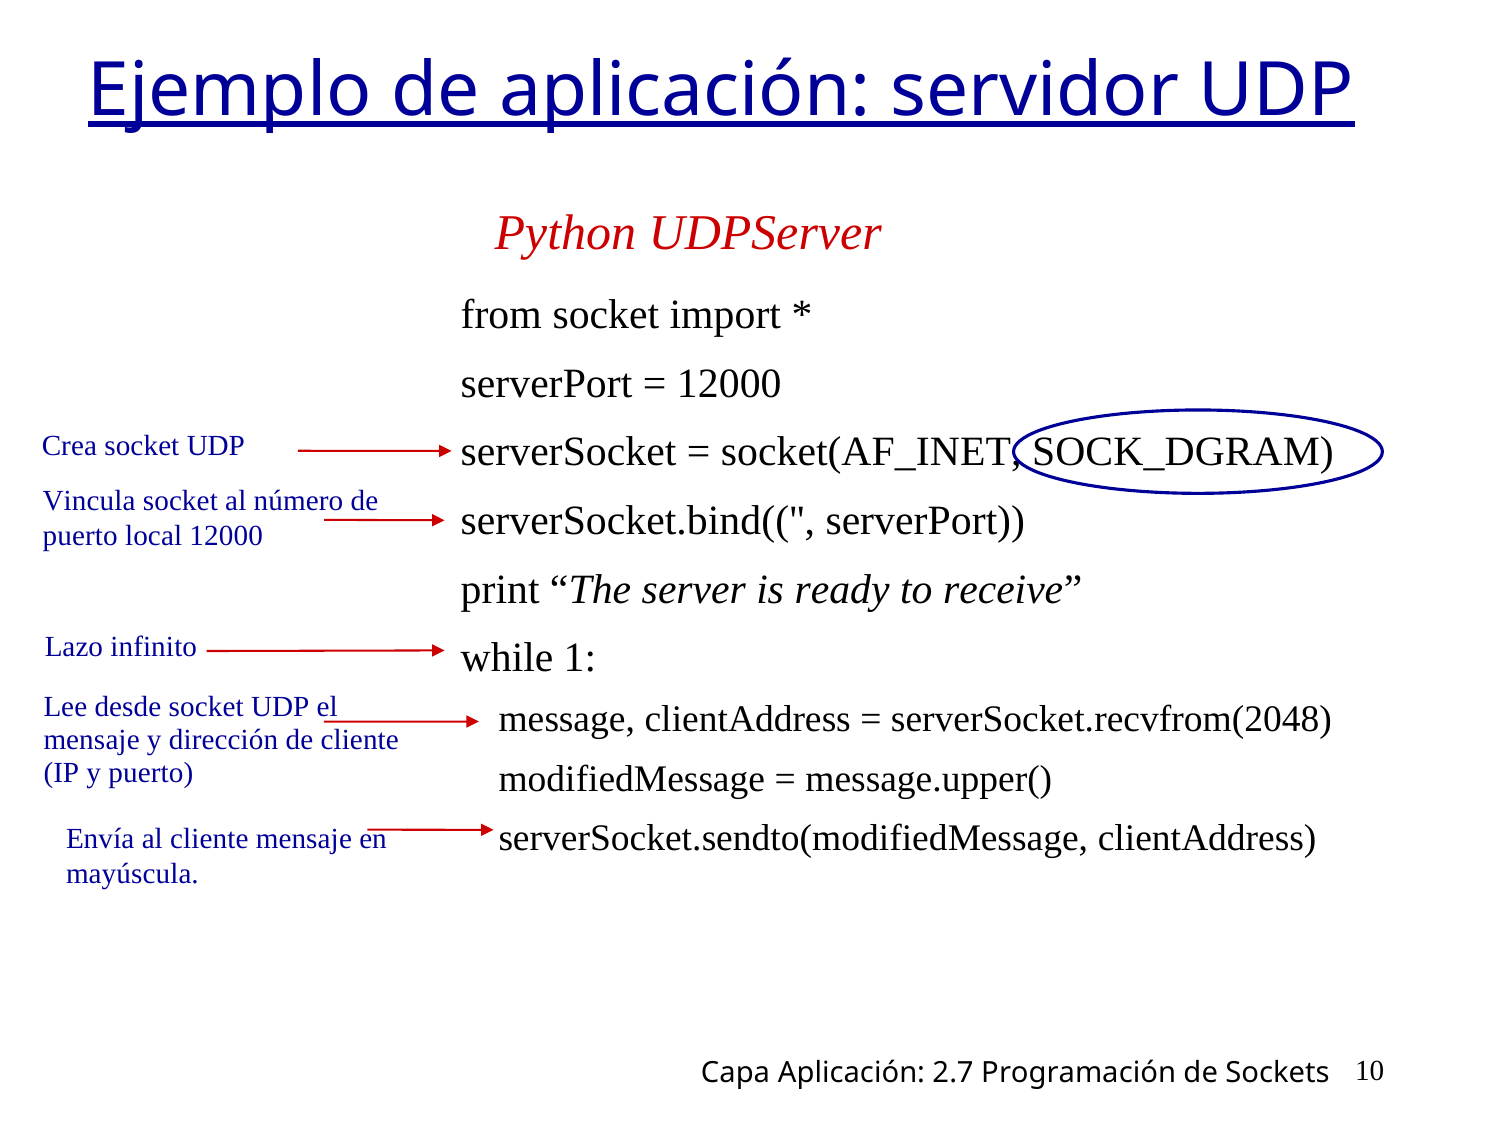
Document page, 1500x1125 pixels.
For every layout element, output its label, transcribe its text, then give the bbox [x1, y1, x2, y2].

text_box Envía al cliente mensaje en mayúscula. [51, 811, 437, 898]
text_box Python UDPServer [479, 191, 898, 268]
text_box from socket import * serverPort = 12000 serverSocket = socket(AF_INET, SOCK_DGRAM) serverSocket.bind(('', serverPort)) print “The server is ready to receive” while 1: message, clientAddress = serverSocket.recvfrom(2048) modifiedMessage = message.upper() serverSocket.sendto(modifiedMessage, clientAddress) [1016, 412, 1350, 491]
title Ejemplo de aplicación: servidor UDP [87, 23, 1463, 150]
text_box Lee desde socket UDP el mensaje y dirección de cliente (IP y puerto) [28, 680, 415, 797]
text_box Vincula socket al número de puerto local 12000 [27, 473, 401, 559]
text_box Crea socket UDP [27, 418, 447, 470]
text_box from socket import * serverPort = 12000 serverSocket = socket(AF_INET, SOCK_DGRAM) serverSocket.bind(('', serverPort)) print “The server is ready to receive” while 1: message, clientAddress = serverSocket.recvfrom(2048) modifiedMessage = message.upper() serverSocket.sendto(modifiedMessage, clientAddress) [445, 270, 1350, 866]
text_box Lazo infinito [29, 621, 226, 671]
